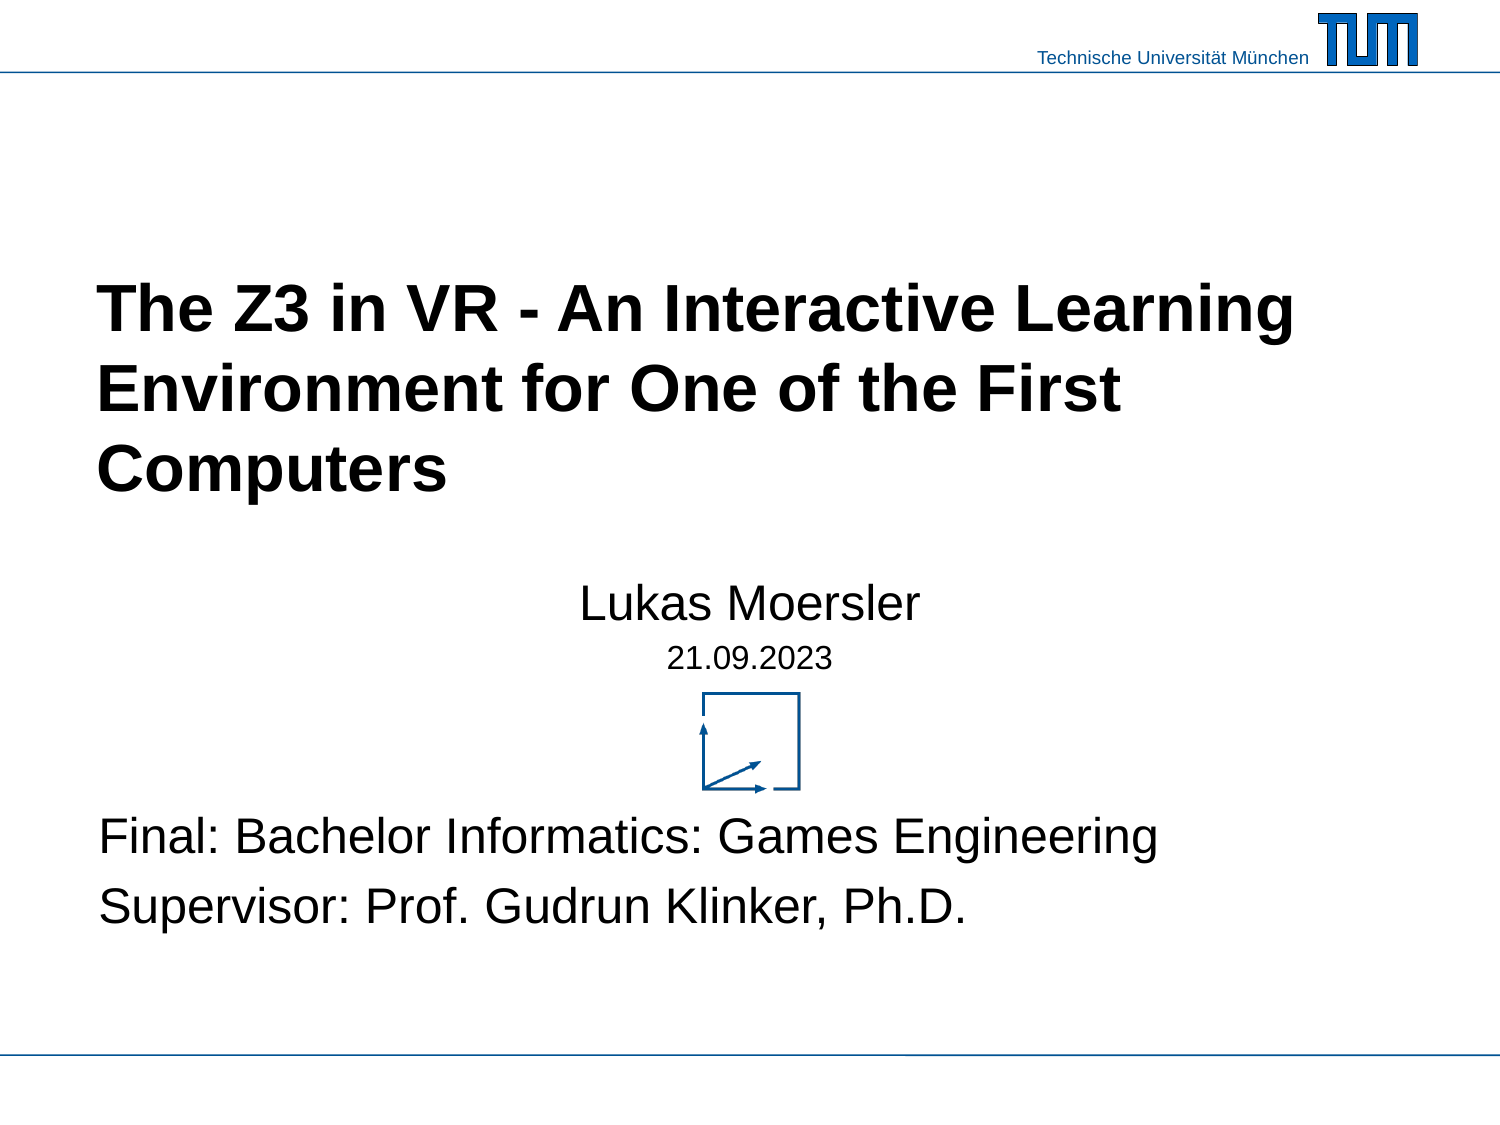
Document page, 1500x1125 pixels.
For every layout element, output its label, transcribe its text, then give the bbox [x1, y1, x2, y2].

subtitle Lukas Moersler 21.09.2023 Final: Bachelor Informatics: Games Engineering Supervisor: Prof. Gudrun Klinker, Ph.D. [83, 562, 1417, 960]
title The Z3 in VR - An Interactive Learning Environment for One of the First Computers [81, 299, 1415, 513]
